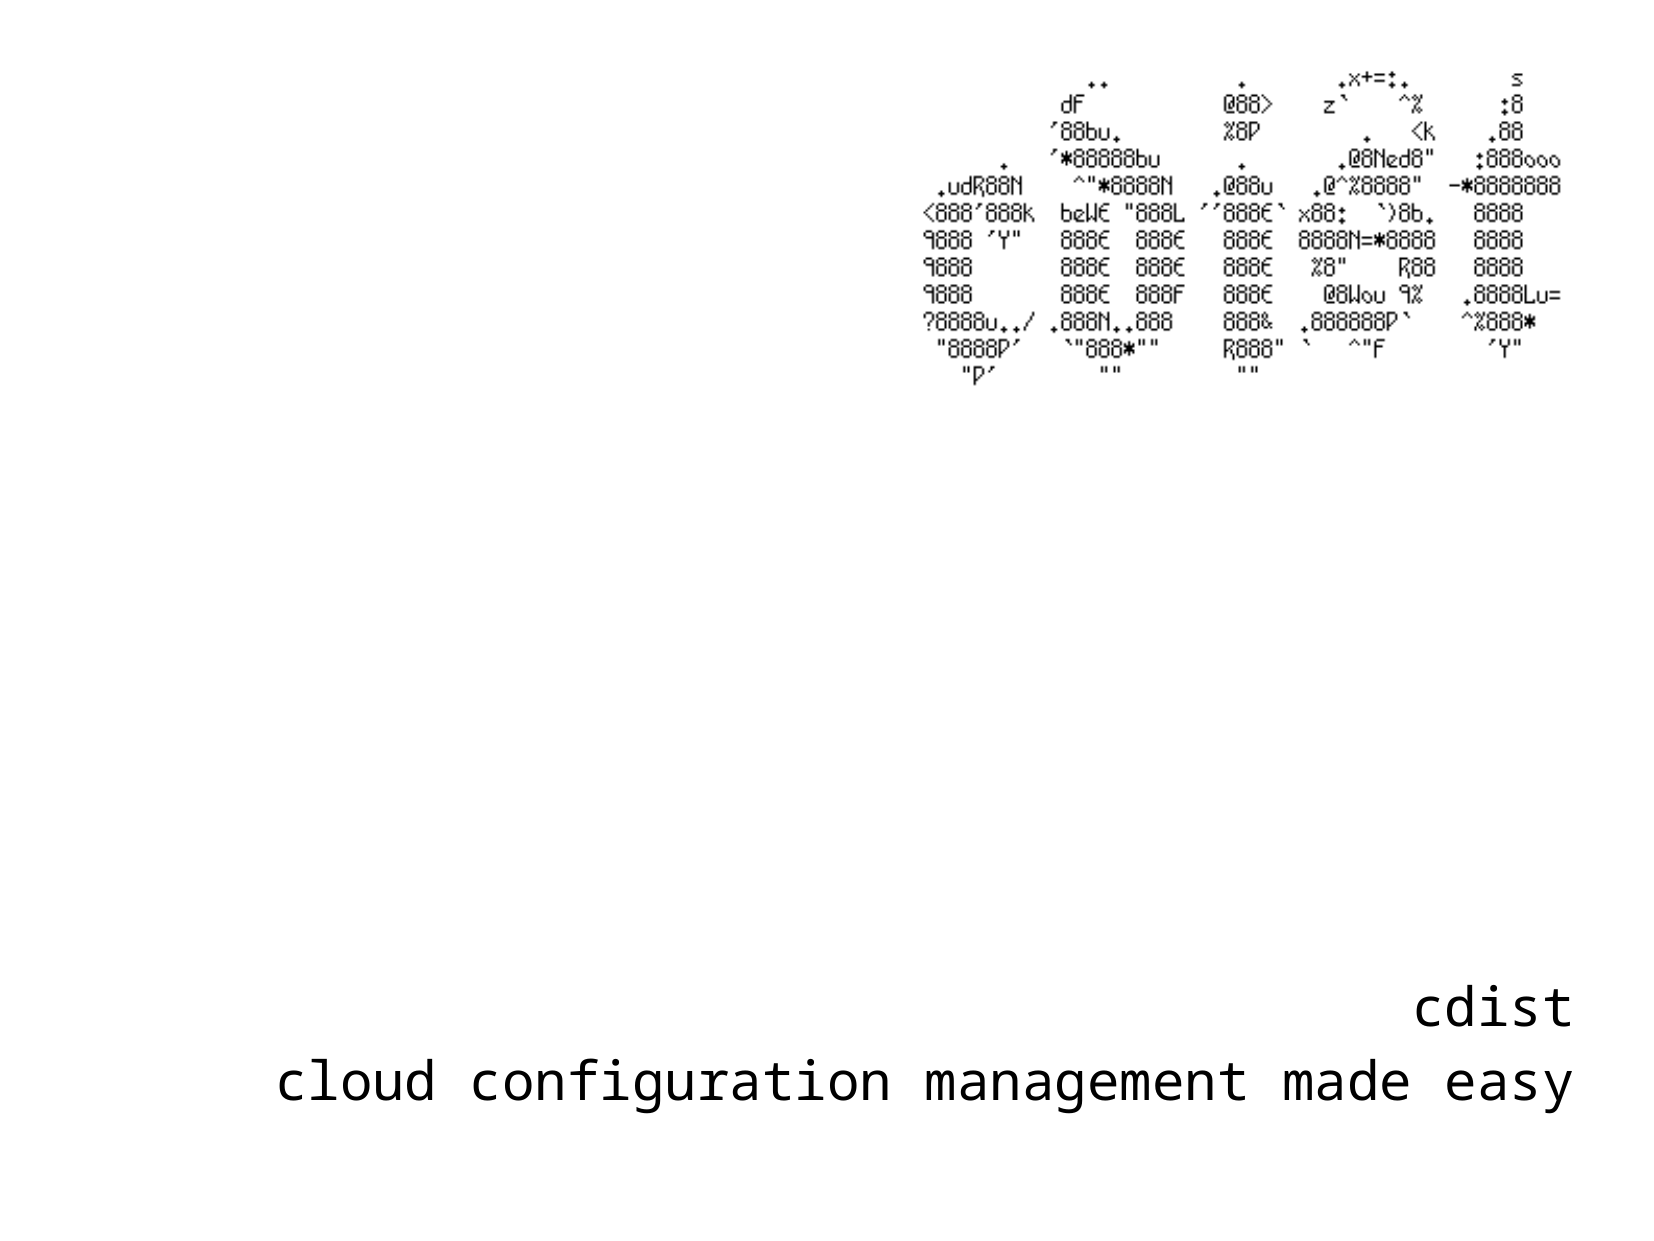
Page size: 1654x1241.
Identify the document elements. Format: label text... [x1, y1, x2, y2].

subtitle cdist cloud configuration management made easy [119, 914, 1575, 1170]
picture [920, 49, 1571, 396]
